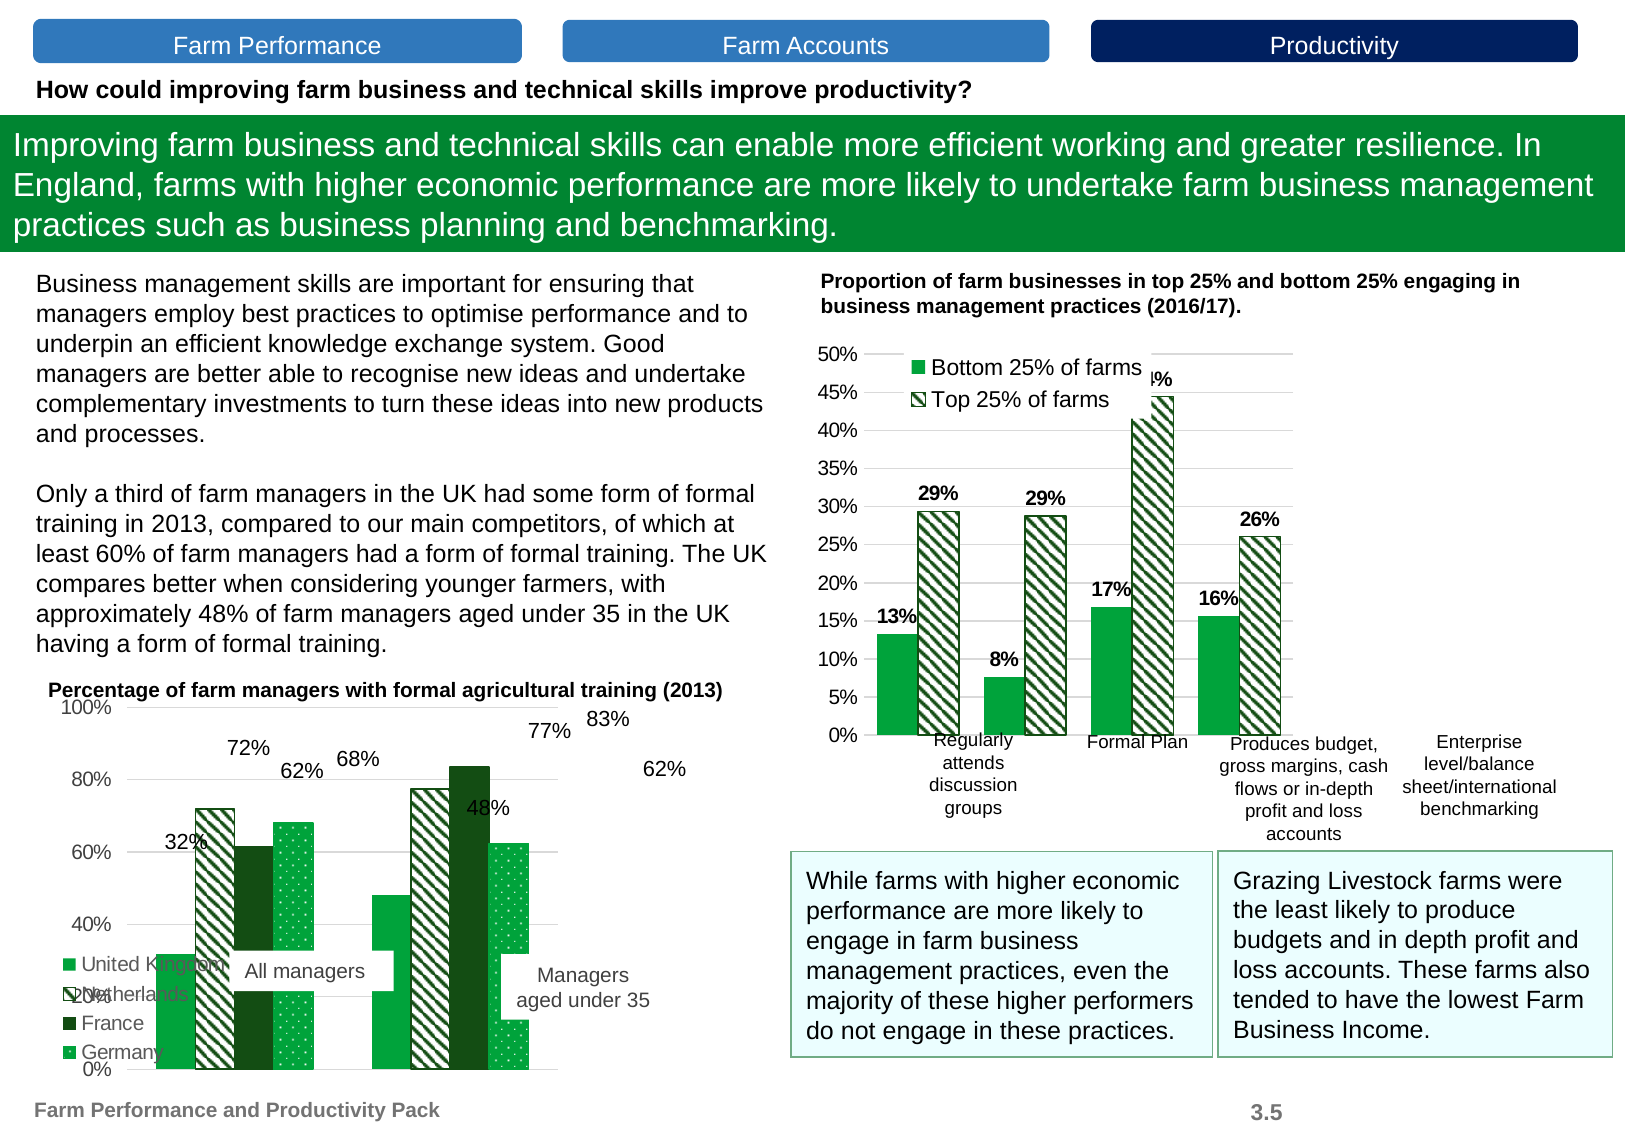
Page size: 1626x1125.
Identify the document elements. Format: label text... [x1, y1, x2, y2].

text_box Regularly attends discussion groups [892, 720, 1055, 827]
text_box 3.5 [1235, 1081, 1602, 1125]
text_box 48% [451, 786, 527, 828]
text_box Proportion of farm businesses in top 25% and bottom 25% engaging in business management practices (2016/17). [805, 260, 1560, 326]
text_box 68% [321, 736, 399, 780]
text_box Produces budget, gross margins, cash flows or in-depth profit and loss accounts [1201, 724, 1407, 853]
text_box Productivity [1091, 19, 1578, 63]
text_box Formal Plan [1056, 721, 1219, 760]
text_box Farm Performance and Productivity Pack [34, 1097, 440, 1122]
text_box Grazing Livestock farms were the least likely to produce budgets and in depth profit and loss accounts. These farms also tended to have the lowest Farm Business Income. [1218, 850, 1613, 1057]
chart [802, 334, 1569, 756]
text_box While farms with higher economic performance are more likely to engage in farm business management practices, even the majority of these higher performers do not engage in these practices. [791, 851, 1213, 1057]
chart [46, 687, 761, 1090]
text_box 77% [513, 709, 588, 751]
text_box 72% [211, 726, 289, 770]
text_box 83% [571, 697, 647, 740]
text_box 32% [149, 819, 227, 863]
text_box Improving farm business and technical skills can enable more efficient working and greater resilience. In England, farms with higher economic performance are more likely to undertake farm business management practices such as business planning and benchmarking. [0, 115, 1625, 252]
text_box Farm Accounts [562, 19, 1050, 63]
text_box Managers aged under 35 [501, 954, 666, 1020]
text_box 62% [627, 746, 703, 789]
text_box All managers [229, 950, 394, 992]
text_box Business management skills are important for ensuring that managers employ best practices to optimise performance and to underpin an efficient knowledge exchange system. Good managers are better able to recognise new ideas and undertake complementary investments to turn these ideas into new products and processes. Only a third of farm managers in the UK had some form of formal training in 2013, compared to our main competitors, of which at least 60% of farm managers had a form of formal training. The UK compares better when considering younger farmers, with approximately 48% of farm managers aged under 35 in the UK having a form of formal training. [20, 260, 791, 700]
text_box Farm Performance [34, 19, 521, 63]
text_box How could improving farm business and technical skills improve productivity? [20, 66, 998, 112]
text_box Percentage of farm managers with formal agricultural training (2013) [33, 668, 749, 710]
text_box 62% [265, 749, 342, 793]
text_box Enterprise level/balance sheet/international benchmarking [1379, 721, 1580, 828]
